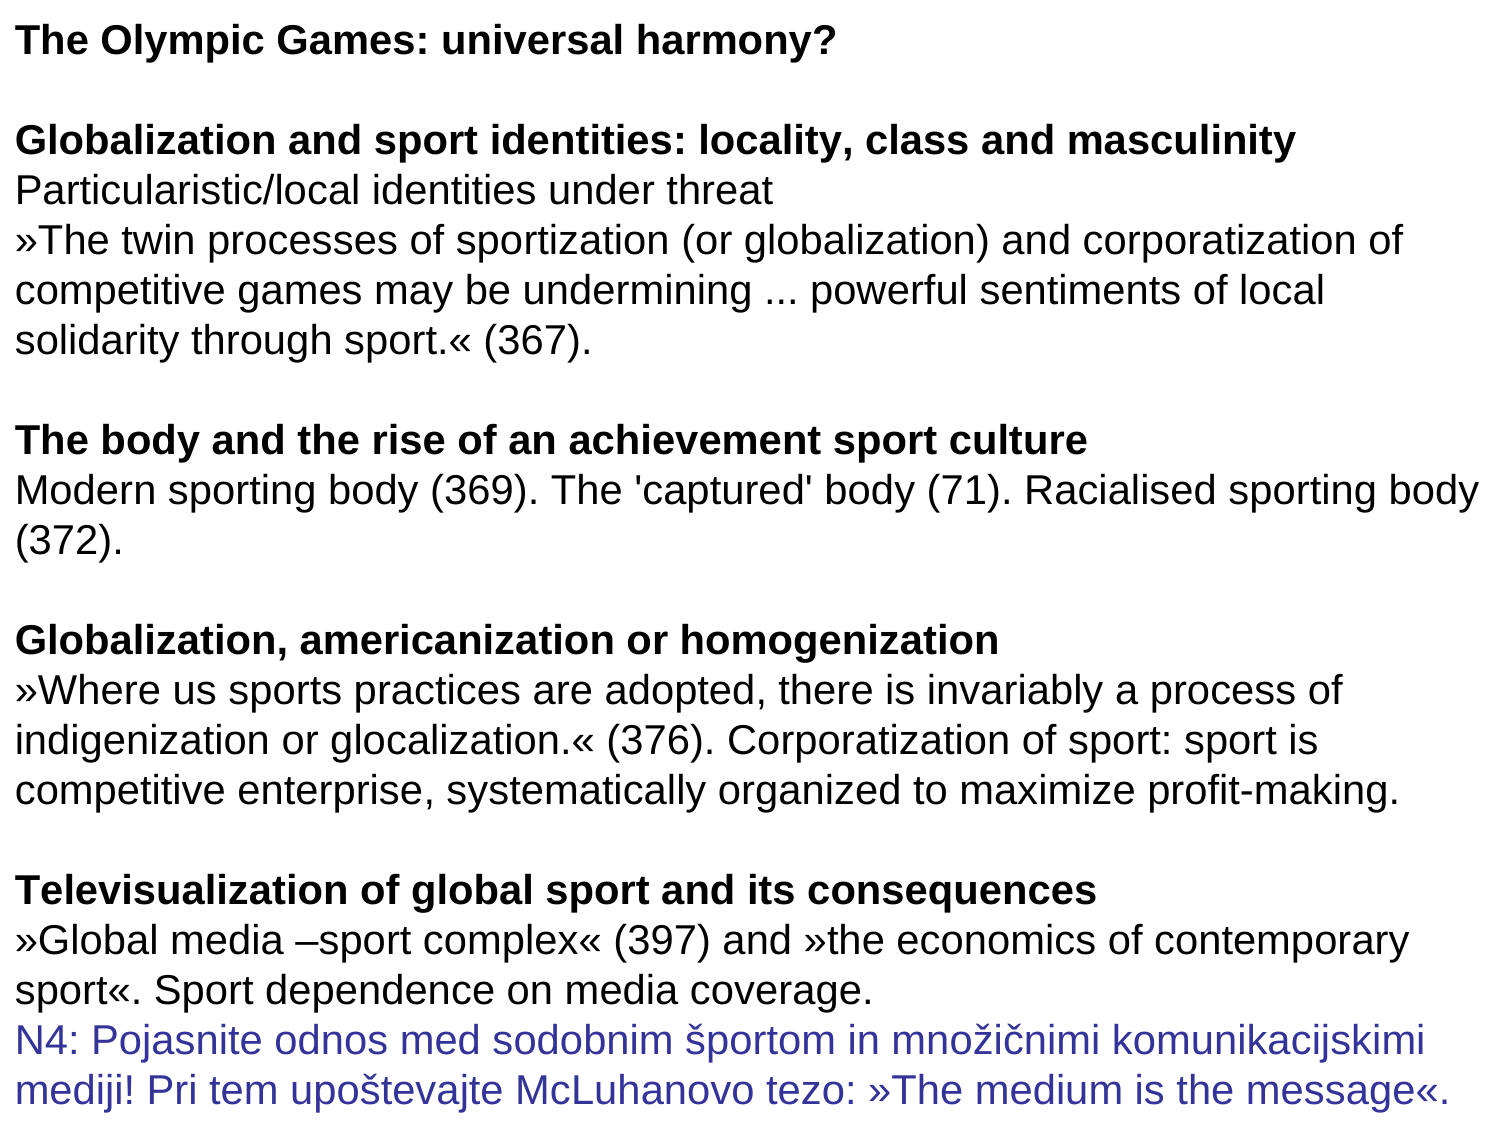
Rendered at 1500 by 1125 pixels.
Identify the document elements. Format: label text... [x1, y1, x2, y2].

text_box The Olympic Games: universal harmony? Globalization and sport identities: locality, class and masculinity Particularistic/local identities under threat »The twin processes of sportization (or globalization) and corporatization of competitive games may be undermining ... powerful sentiments of local solidarity through sport.« (367). The body and the rise of an achievement sport culture Modern sporting body (369). The 'captured' body (71). Racialised sporting body (372). Globalization, americanization or homogenization »Where us sports practices are adopted, there is invariably a process of indigenization or glocalization.« (376). Corporatization of sport: sport is competitive enterprise, systematically organized to maximize profit-making. Televisualization of global sport and its consequences »Global media –sport complex« (397) and »the economics of contemporary sport«. Sport dependence on media coverage. N4: Pojasnite odnos med sodobnim športom in množičnimi komunikacijskimi mediji! Pri tem upoštevajte McLuhanovo tezo: »The medium is the message«. [0, 4, 1500, 1121]
